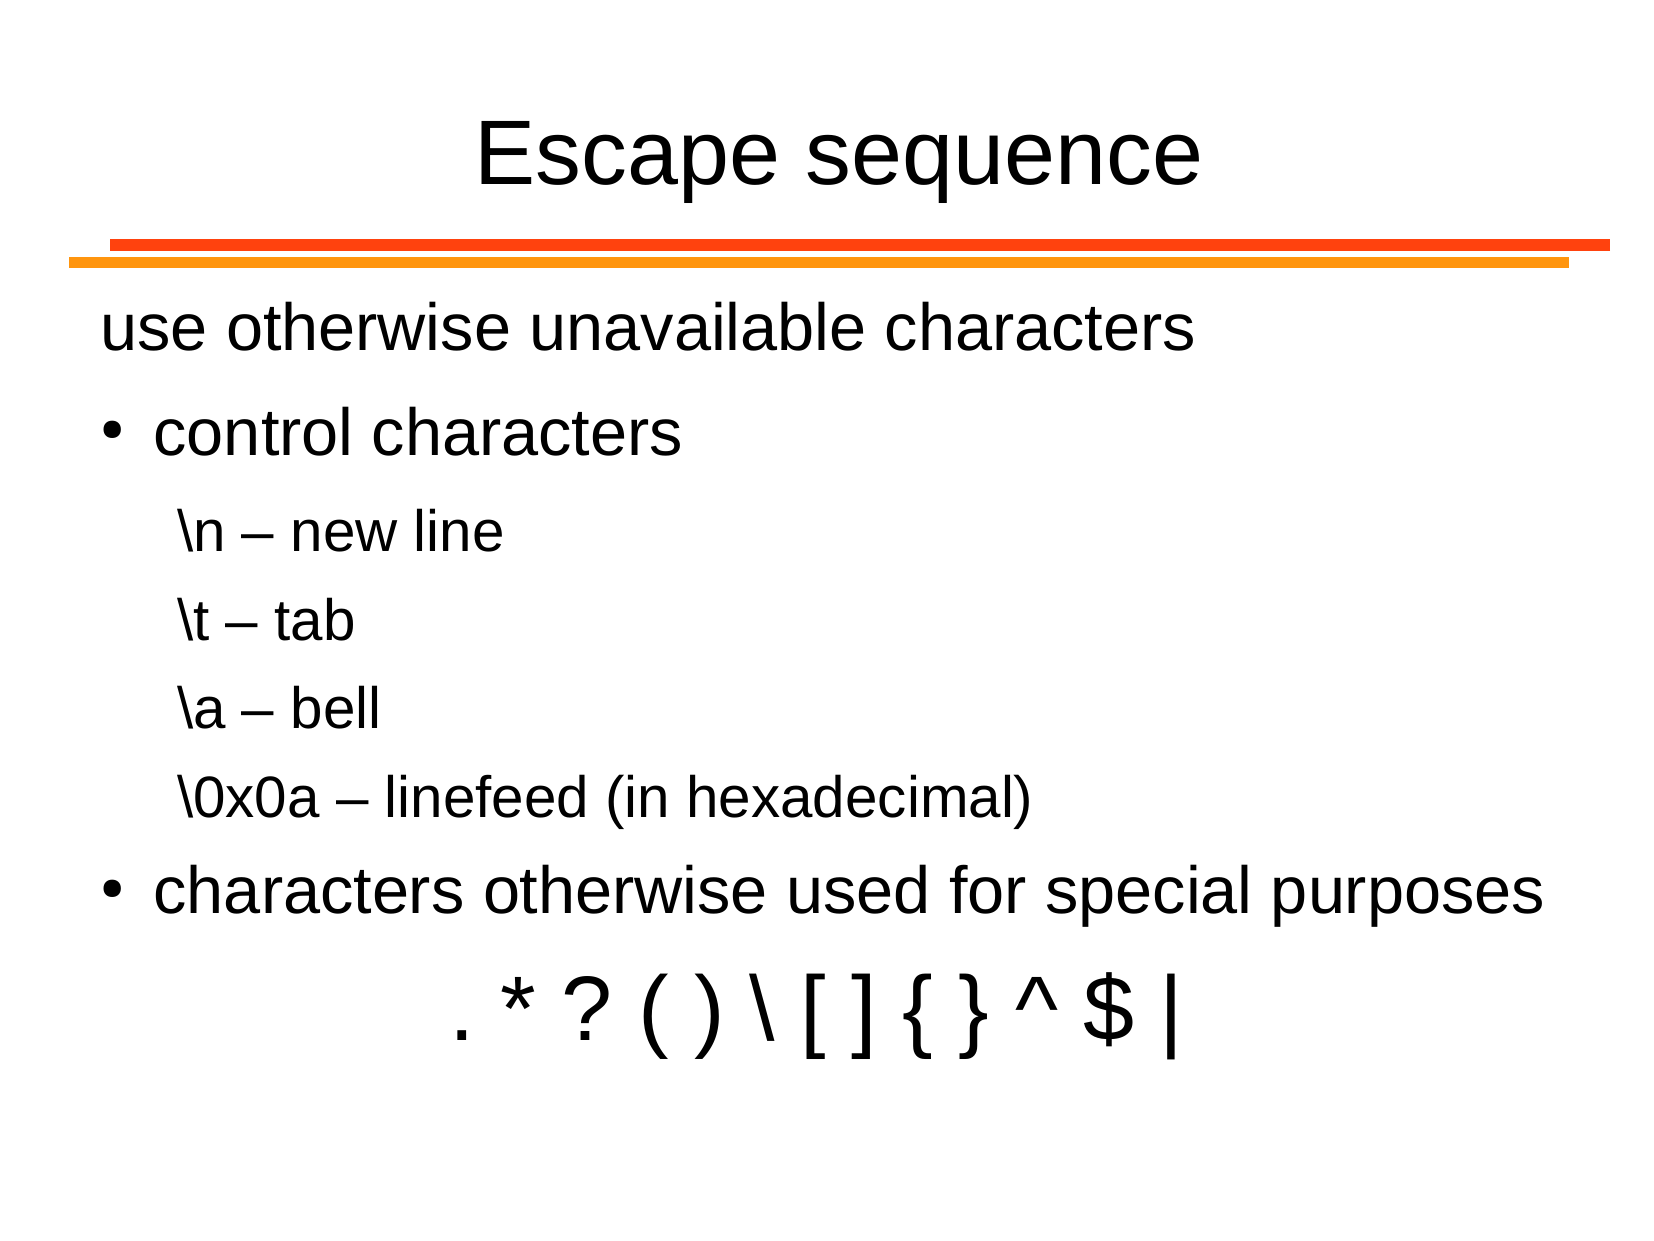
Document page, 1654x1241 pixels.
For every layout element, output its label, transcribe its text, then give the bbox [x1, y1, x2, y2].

list use otherwise unavailable characters control characters \n – new line \t – tab \a – bell \0x0a – linefeed (in hexadecimal) characters otherwise used for special purposes . * ? ( ) \ [ ] { } ^ $ | [82, 290, 1571, 1127]
title Escape sequence [82, 56, 1571, 250]
